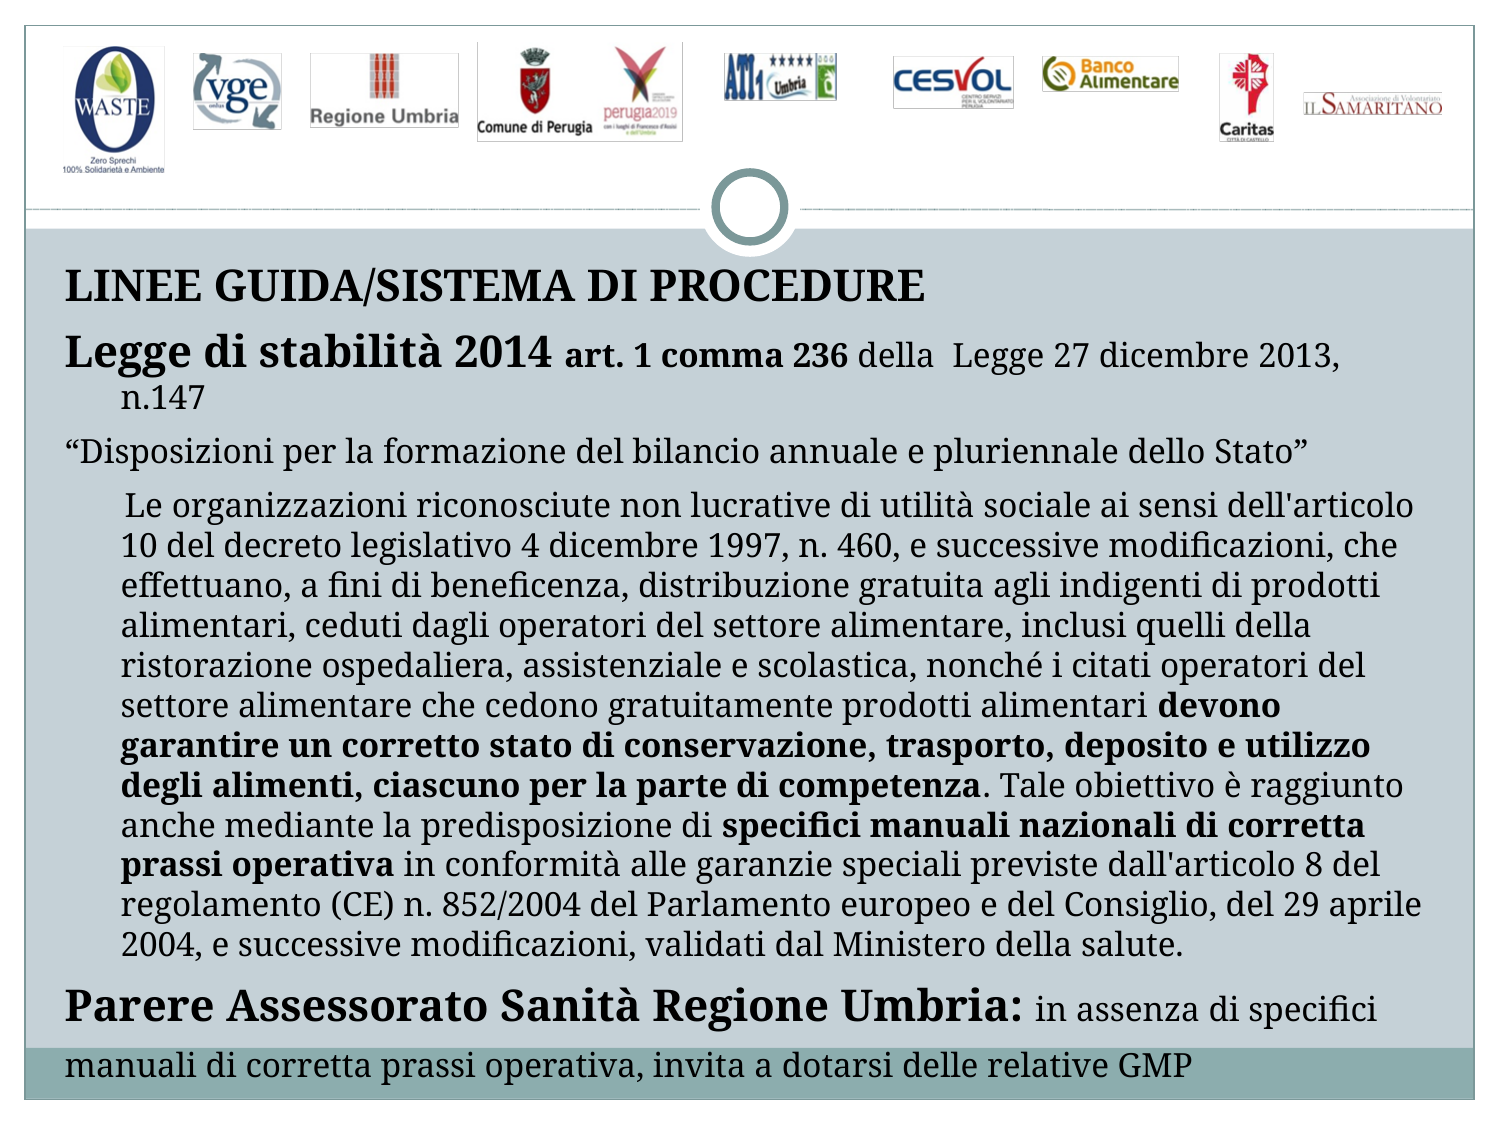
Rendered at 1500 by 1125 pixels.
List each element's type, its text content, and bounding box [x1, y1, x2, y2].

title [49, 0, 1450, 162]
picture [53, 42, 1454, 191]
list LINEE GUIDA/SISTEMA DI PROCEDURE Legge di stabilità 2014 art. 1 comma 236 della Legge 27 dicembre 2013, n.147 “Disposizioni per la formazione del bilancio annuale e pluriennale dello Stato” Le organizzazioni riconosciute non lucrative di utilità sociale ai sensi dell'articolo 10 del decreto legislativo 4 dicembre 1997, n. 460, e successive modificazioni, che effettuano, a fini di beneficenza, distribuzione gratuita agli indigenti di prodotti alimentari, ceduti dagli operatori del settore alimentare, inclusi quelli della ristorazione ospedaliera, assistenziale e scolastica, nonché i citati operatori del settore alimentare che cedono gratuitamente prodotti alimentari devono garantire un corretto stato di conservazione, trasporto, deposito e utilizzo degli alimenti, ciascuno per la parte di competenza. Tale obiettivo è raggiunto anche mediante la predisposizione di specifici manuali nazionali di corretta prassi operativa in conformità alle garanzie speciali previste dall'articolo 8 del regolamento (CE) n. 852/2004 del Parlamento europeo e del Consiglio, del 29 aprile 2004, e successive modificazioni, validati dal Ministero della salute. Parere Assessorato Sanità Regione Umbria: in assenza di specifici manuali di corretta prassi operativa, invita a dotarsi delle relative GMP [49, 249, 1450, 1119]
